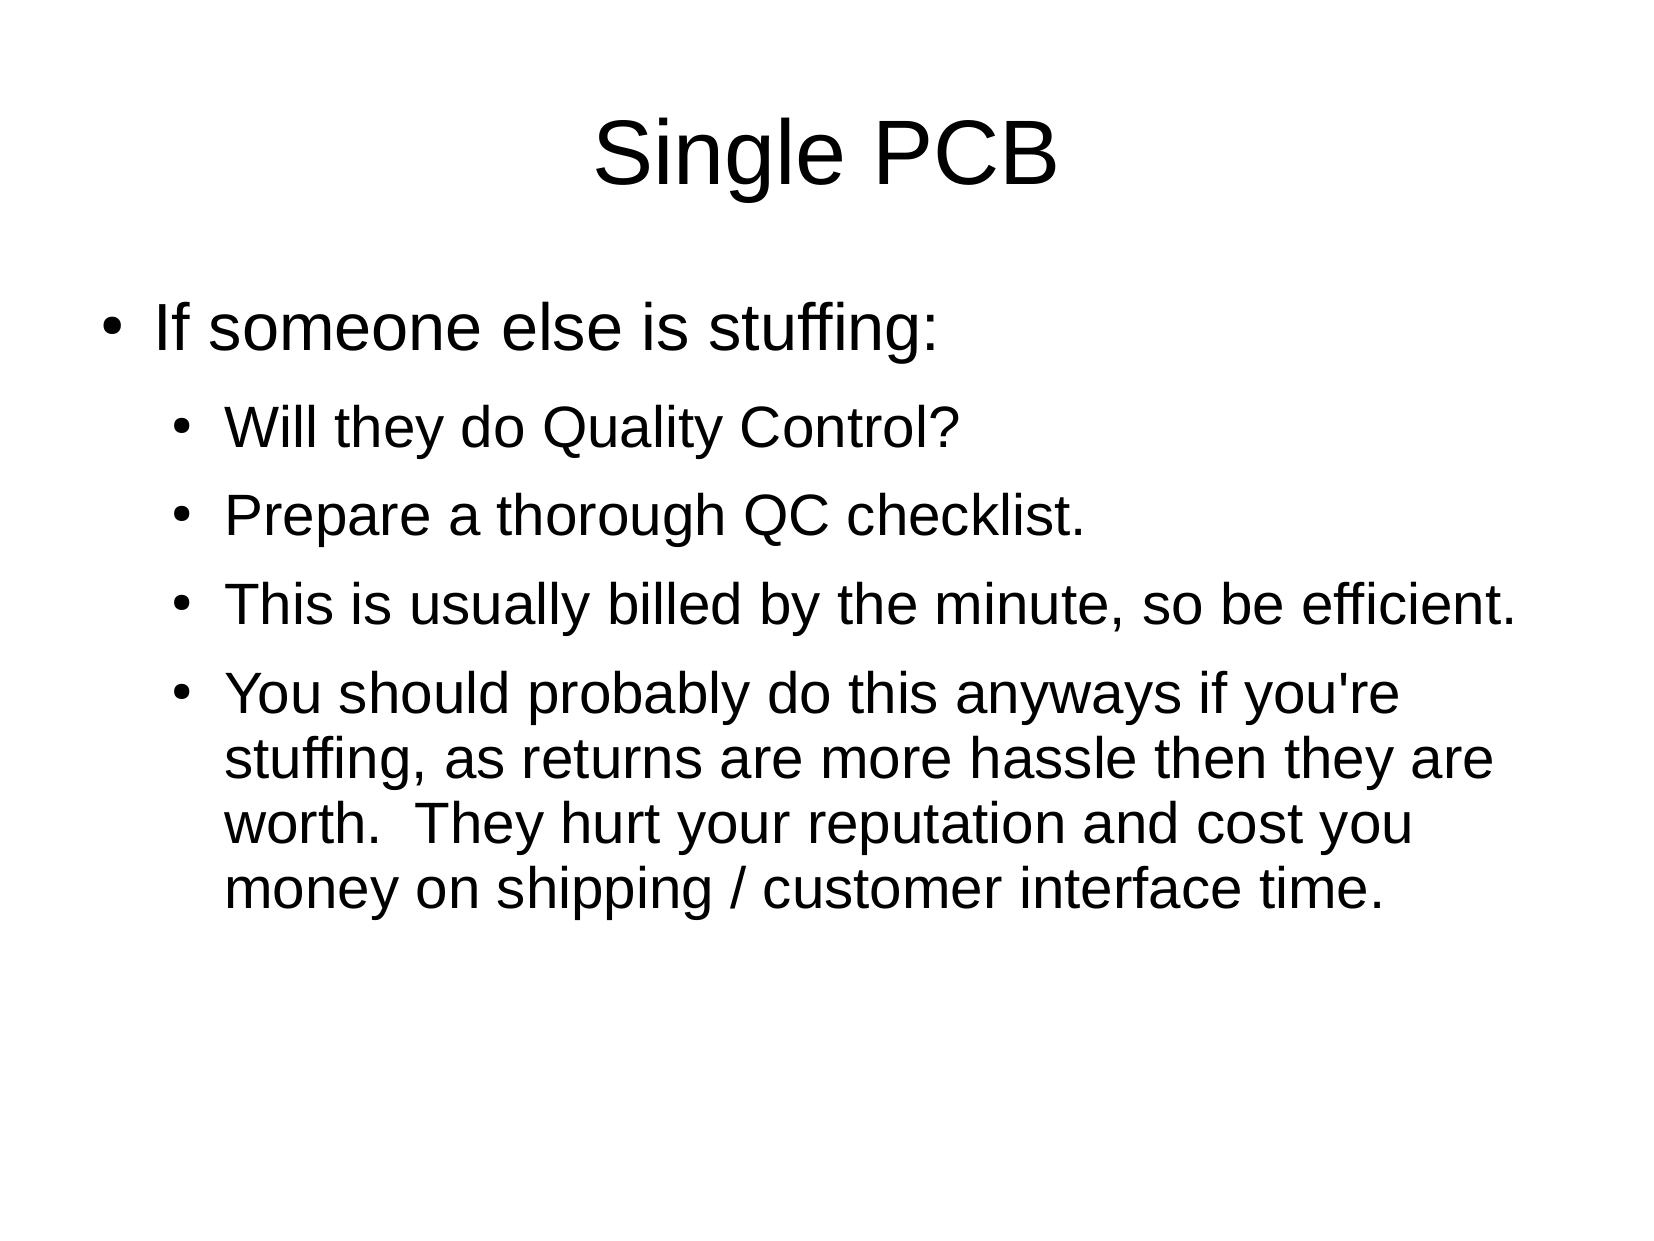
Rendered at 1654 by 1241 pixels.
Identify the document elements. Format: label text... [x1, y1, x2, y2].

title Single PCB [82, 49, 1571, 257]
list If someone else is stuffing: Will they do Quality Control? Prepare a thorough QC checklist. This is usually billed by the minute, so be efficient. You should probably do this anyways if you're stuffing, as returns are more hassle then they are worth. They hurt your reputation and cost you money on shipping / customer interface time. [82, 290, 1571, 1109]
